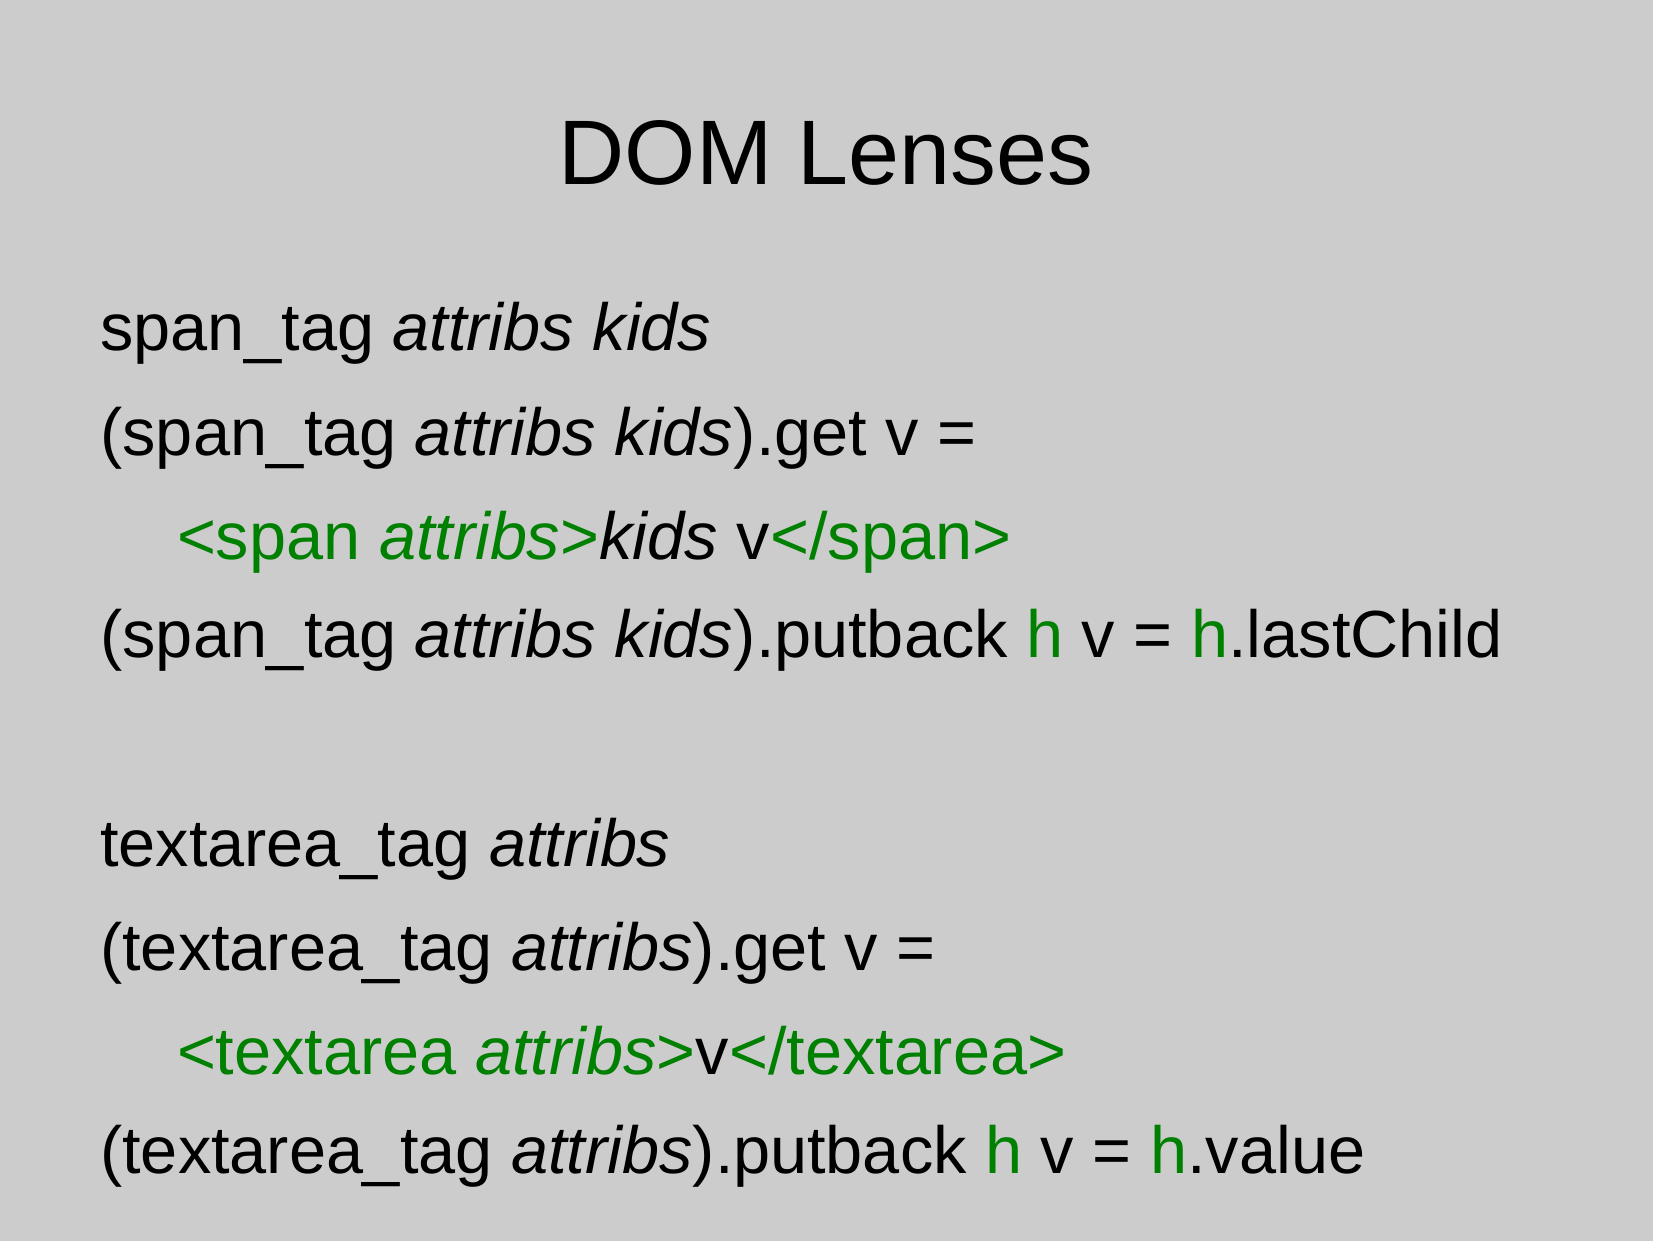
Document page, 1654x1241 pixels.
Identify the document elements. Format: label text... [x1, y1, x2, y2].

title DOM Lenses [82, 49, 1571, 257]
list span_tag attribs kids (span_tag attribs kids).get v = <span attribs>kids v</span> (span_tag attribs kids).putback h v = h.lastChild textarea_tag attribs (textarea_tag attribs).get v = <textarea attribs>v</textarea> (textarea_tag attribs).putback h v = h.value [82, 290, 1571, 1188]
